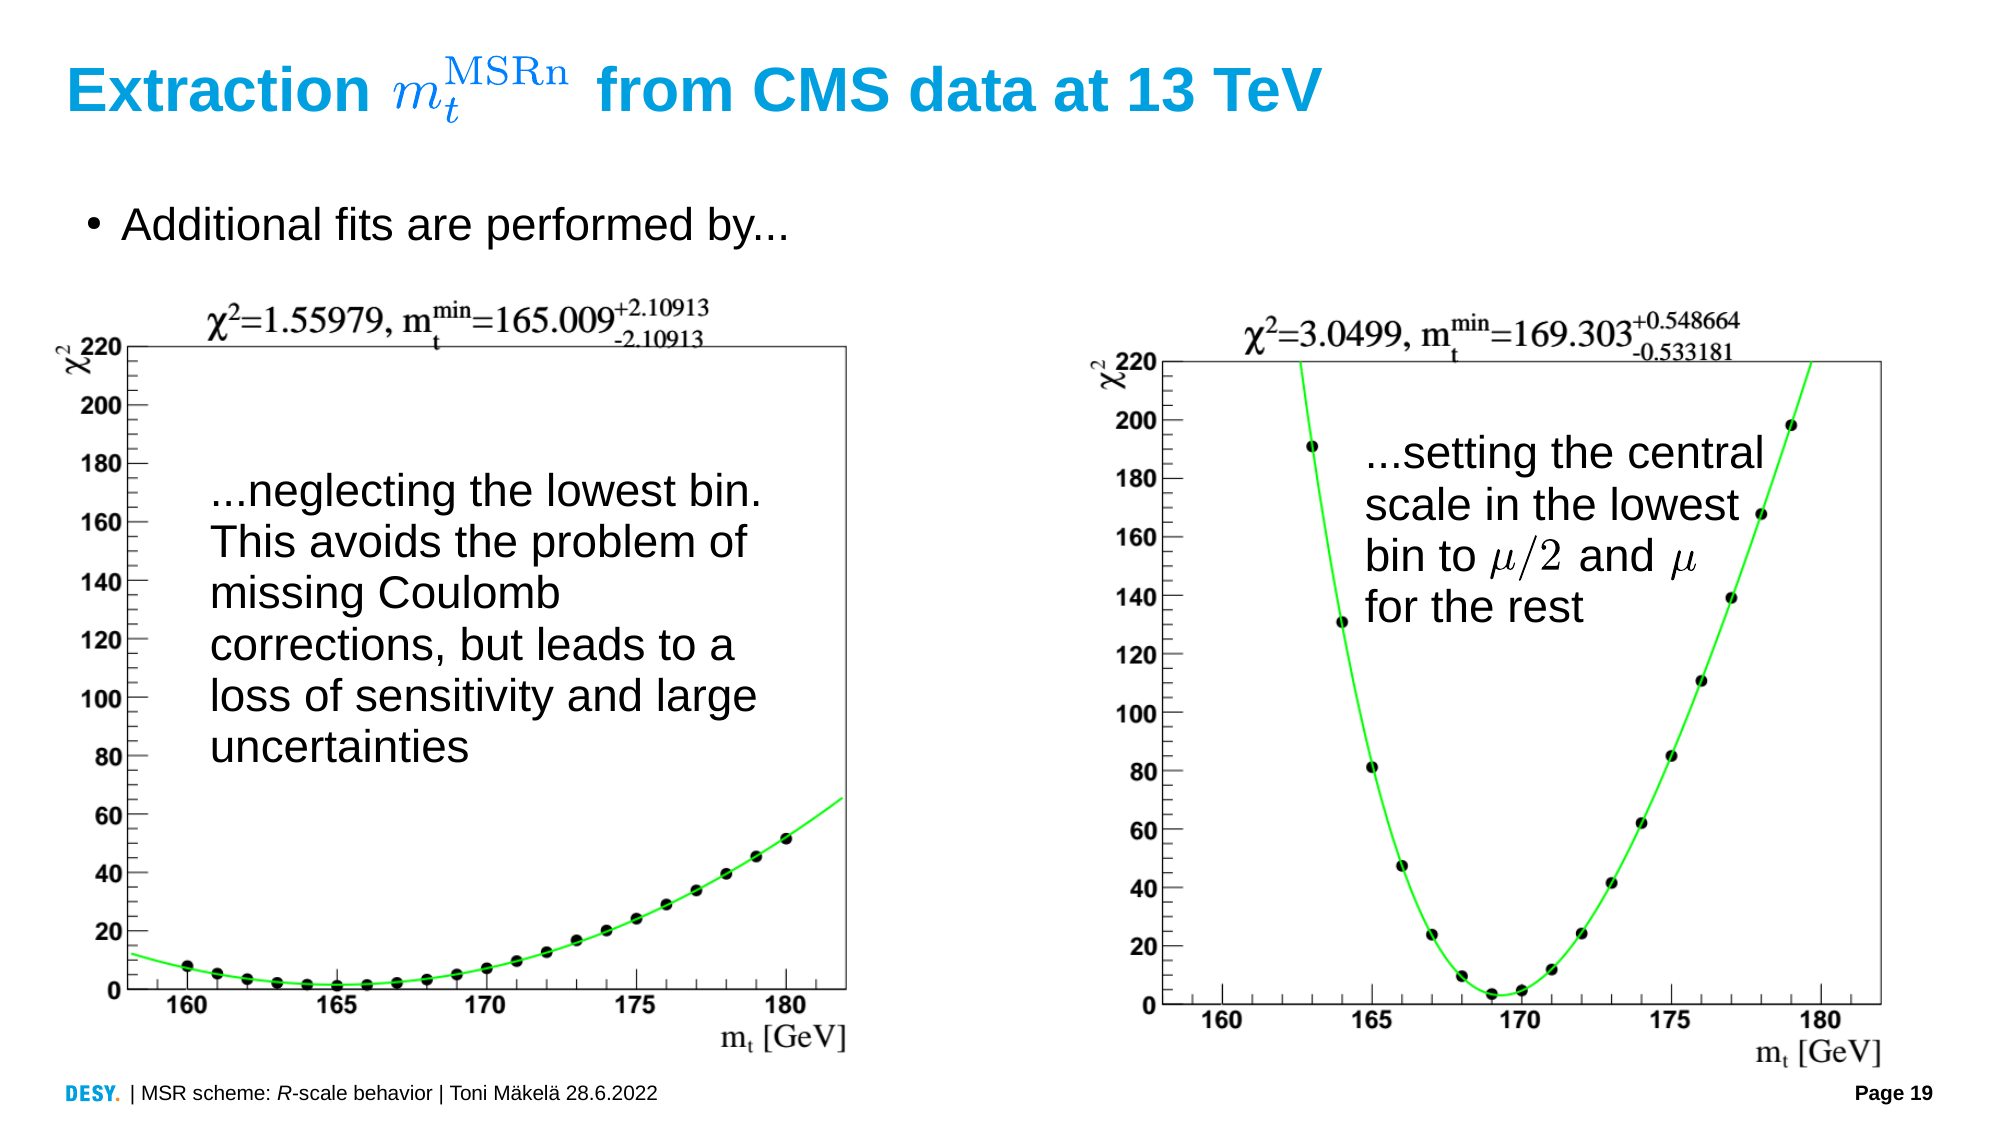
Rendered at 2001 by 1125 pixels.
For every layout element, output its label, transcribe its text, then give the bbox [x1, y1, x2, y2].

text_box ...setting the central scale in the lowest bin to and for the rest [1350, 420, 1951, 706]
text_box [1490, 535, 1560, 581]
text_box ...neglecting the lowest bin. This avoids the problem of missing Coulomb corrections, but leads to a loss of sensitivity and large uncertainties [195, 457, 796, 781]
text_box Additional fits are performed by... [71, 191, 826, 258]
footer | MSR scheme: R-scale behavior | Toni Mäkelä 28.6.2022 [129, 1079, 1762, 1111]
text_box [393, 55, 569, 124]
picture [1080, 299, 1906, 1074]
text_box [1671, 550, 1696, 581]
picture [45, 284, 871, 1059]
title Extraction from CMS data at 13 TeV [66, 57, 1933, 132]
